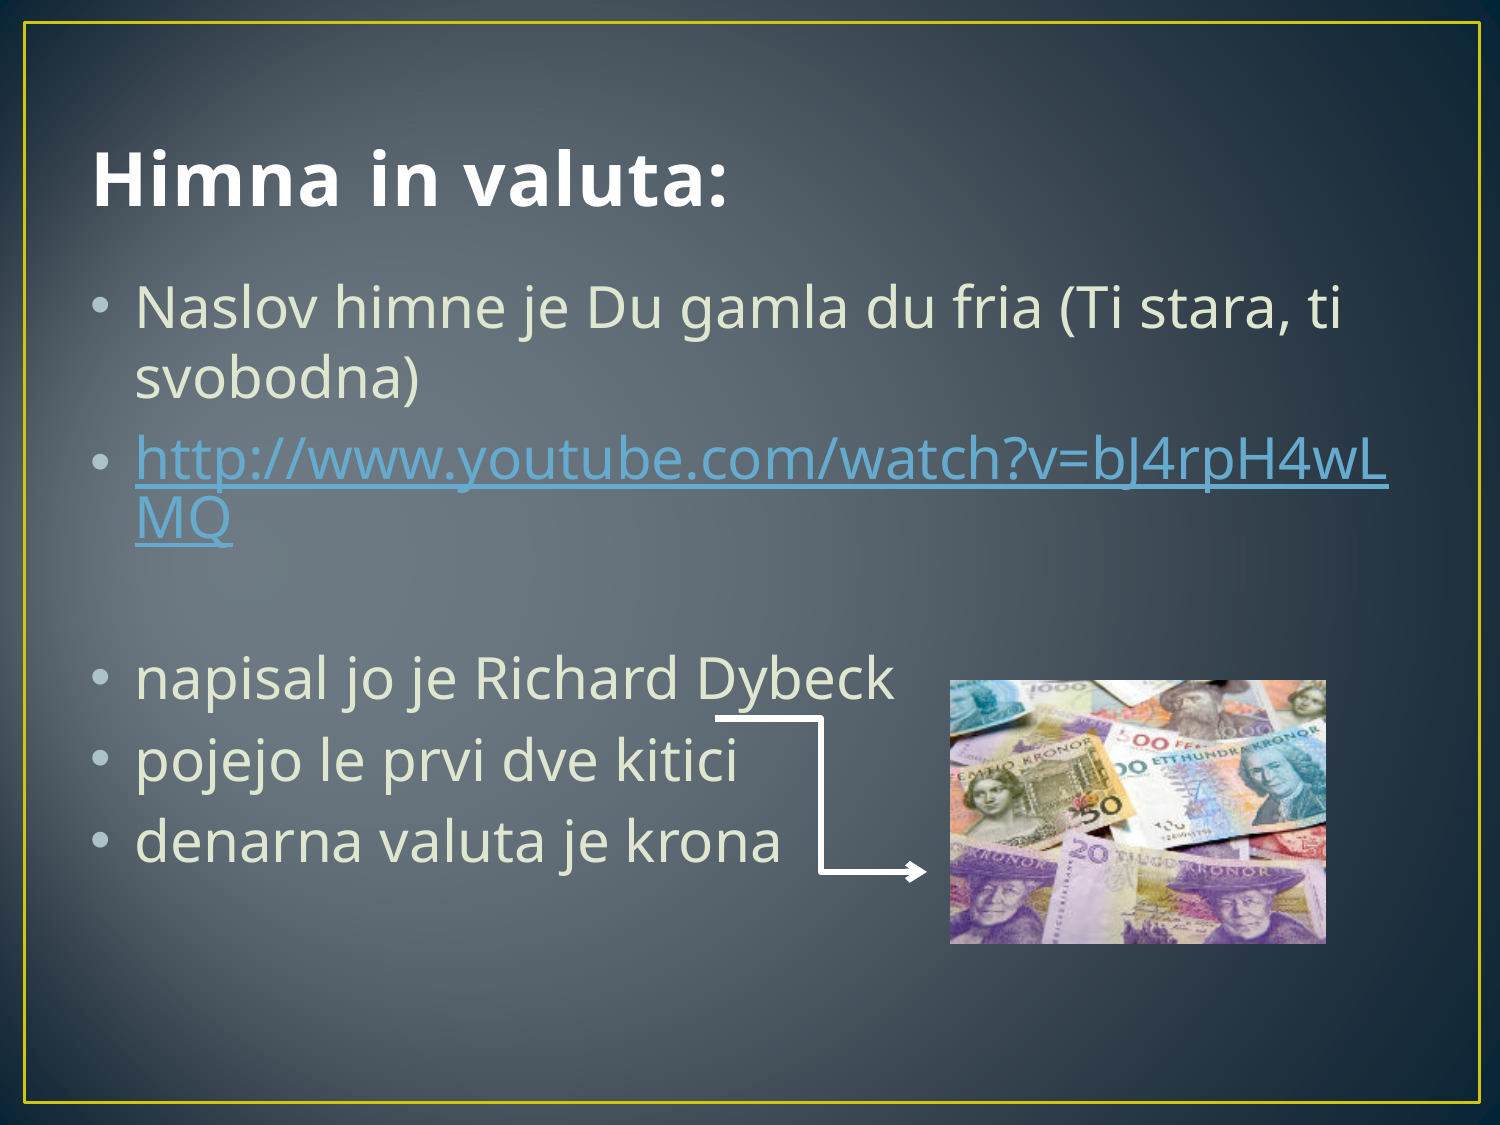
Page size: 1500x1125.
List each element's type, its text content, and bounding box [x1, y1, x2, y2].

title Himna in valuta: [75, 45, 1425, 233]
list Naslov himne je Du gamla du fria (Ti stara, ti svobodna) http://www.youtube.com/watch?v=bJ4rpH4wLMQ napisal jo je Richard Dybeck pojejo le prvi dve kitici denarna valuta je krona [75, 262, 1425, 1005]
picture [0, 0, 1500, 1125]
